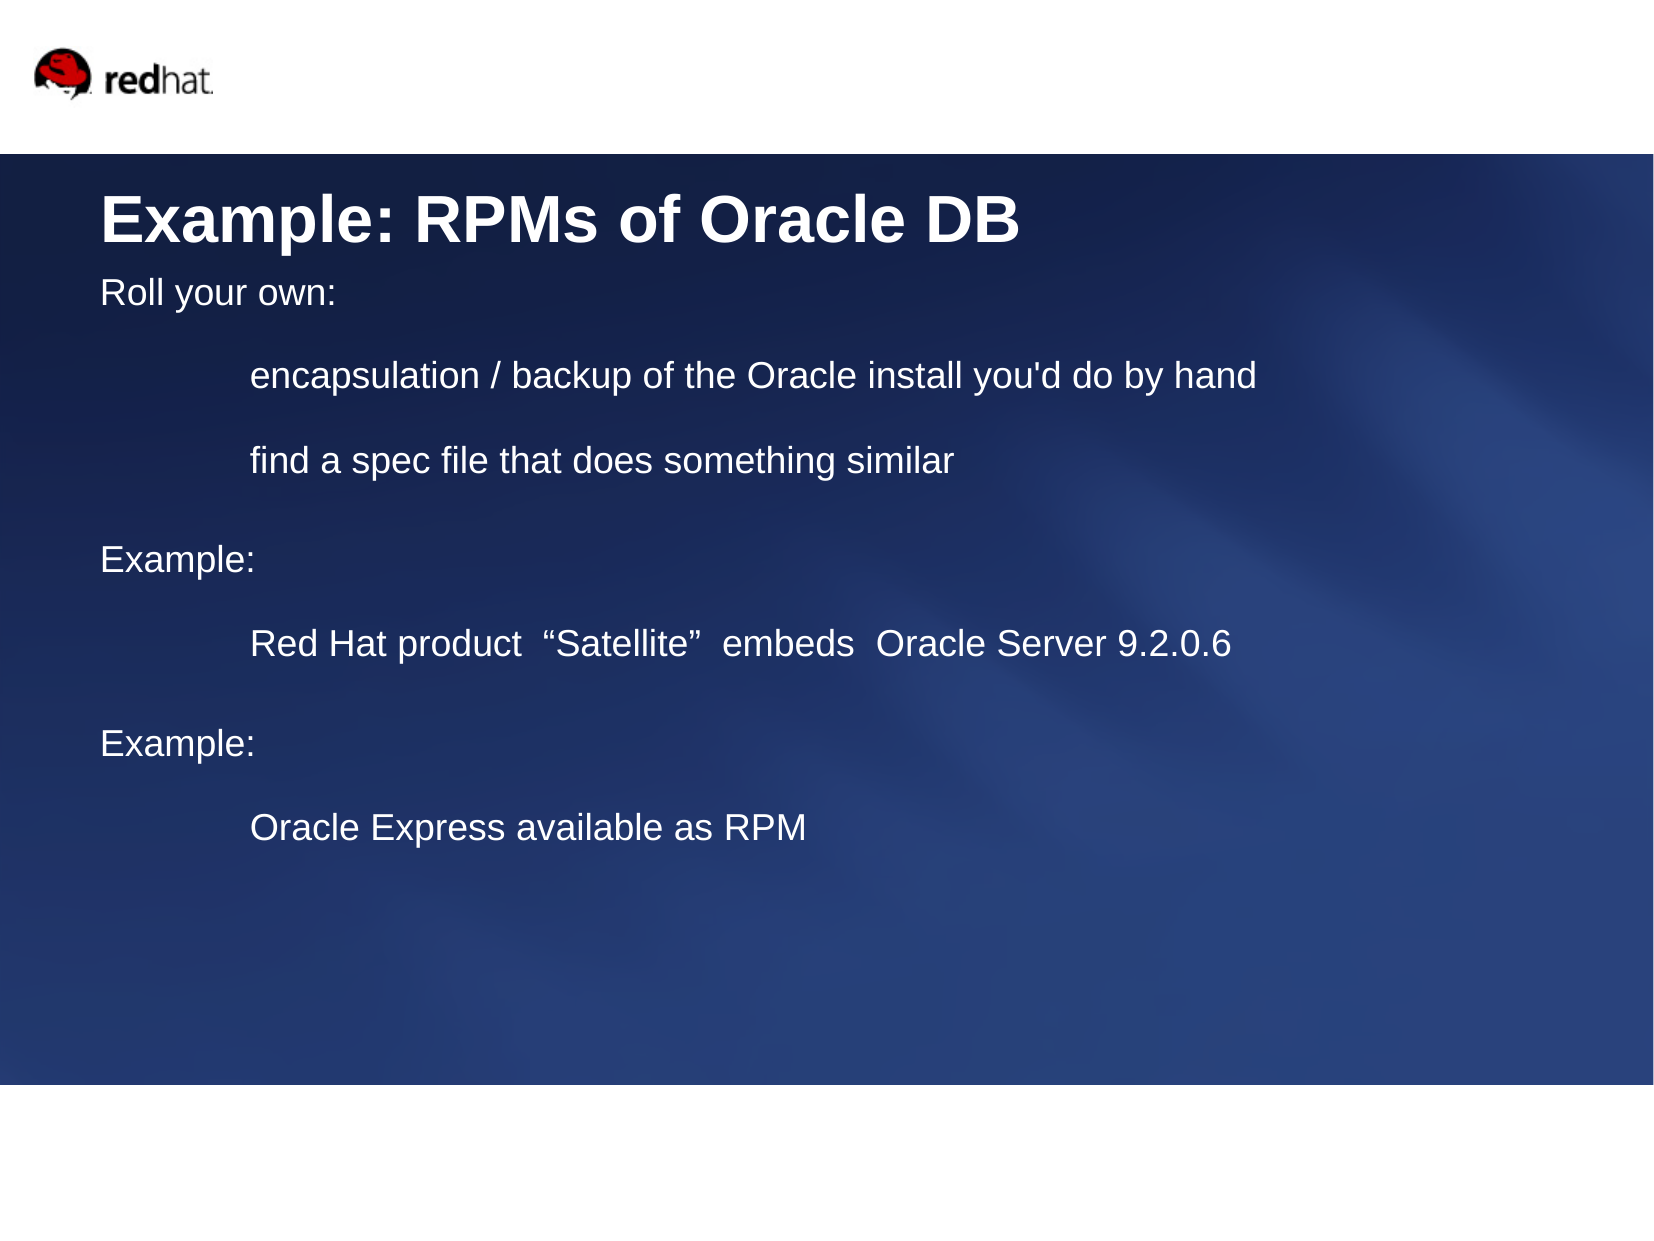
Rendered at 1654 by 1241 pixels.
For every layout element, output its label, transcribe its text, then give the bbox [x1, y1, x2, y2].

title Example: RPMs of Oracle DB [100, 164, 1506, 271]
picture [33, 46, 213, 108]
list Roll your own: encapsulation / backup of the Oracle install you'd do by hand find a spec file that does something similar Example: Red Hat product “Satellite” embeds Oracle Server 9.2.0.6 Example: Oracle Express available as RPM [99, 271, 1506, 1139]
picture [0, 154, 1654, 1085]
